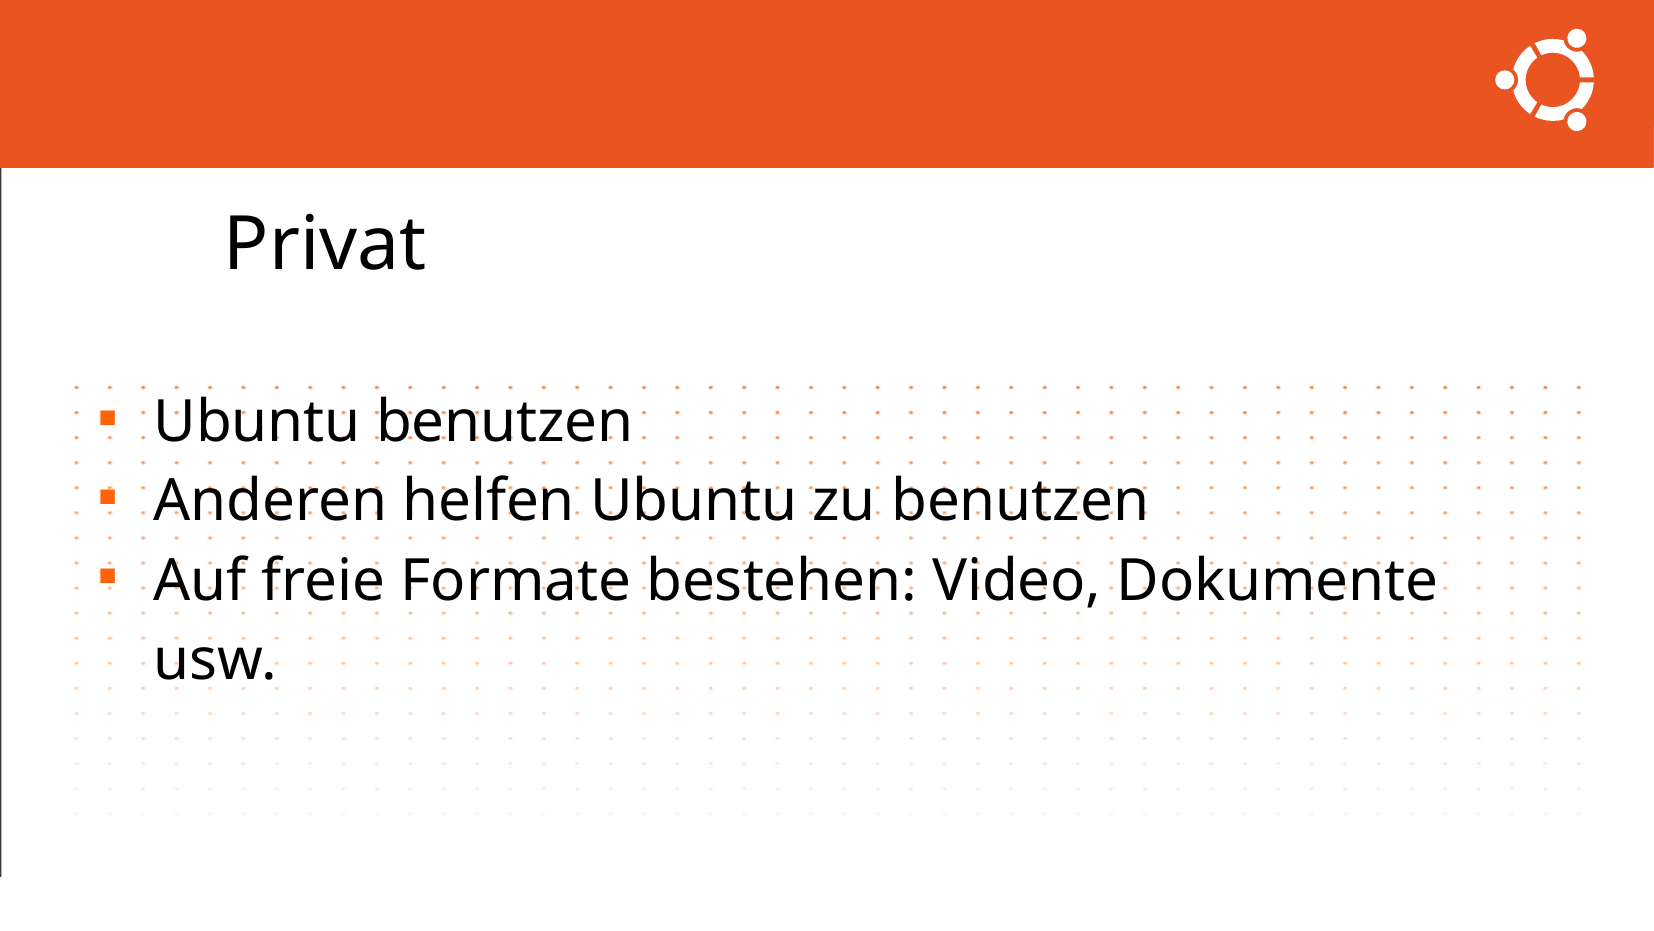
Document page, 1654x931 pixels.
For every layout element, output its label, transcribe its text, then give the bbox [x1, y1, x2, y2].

text_box Privat [209, 181, 1479, 299]
list Ubuntu benutzen Anderen helfen Ubuntu zu benutzen Auf freie Formate bestehen: Video, Dokumente usw. [82, 299, 1577, 832]
picture [0, 0, 1654, 877]
